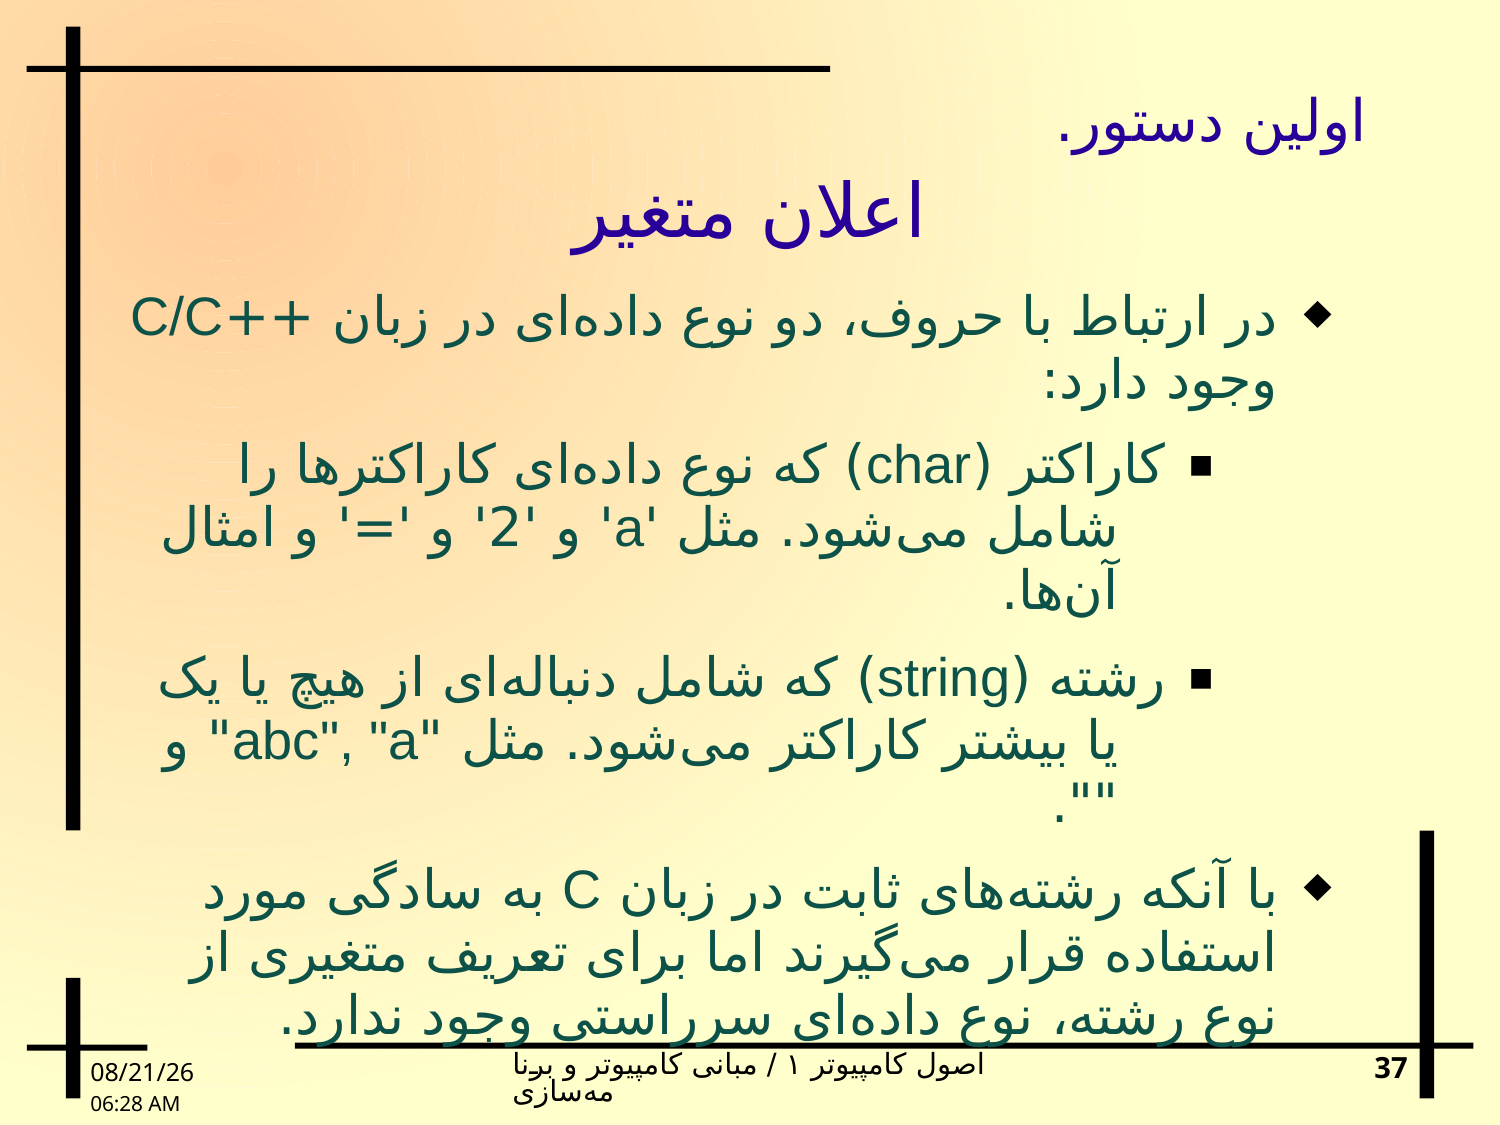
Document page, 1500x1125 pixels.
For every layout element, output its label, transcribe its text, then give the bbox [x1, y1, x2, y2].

title اولین دستور. [201, 73, 1367, 150]
list در ارتباط با حروف، دو نوع داده‌ای در زبان ++C/C وجود دارد: کاراکتر (char) که نوع داده‌ای کاراکترها را شامل می‌شود. مثل 'a' و '2' و '=' و امثال آن‌ها. رشته (string) که شامل دنباله‌ای از هیچ یا یک یا بیشتر کاراکتر می‌شود. مثل "abc", "a" و "". با آنکه رشته‌های ثابت در زبان C به سادگی مورد استفاده قرار می‌گیرند اما برای تعریف متغیری از نوع رشته، نوع داده‌ای سرراستی وجود ندارد. [122, 285, 1403, 1033]
title اعلان متغیر [109, 150, 1391, 274]
